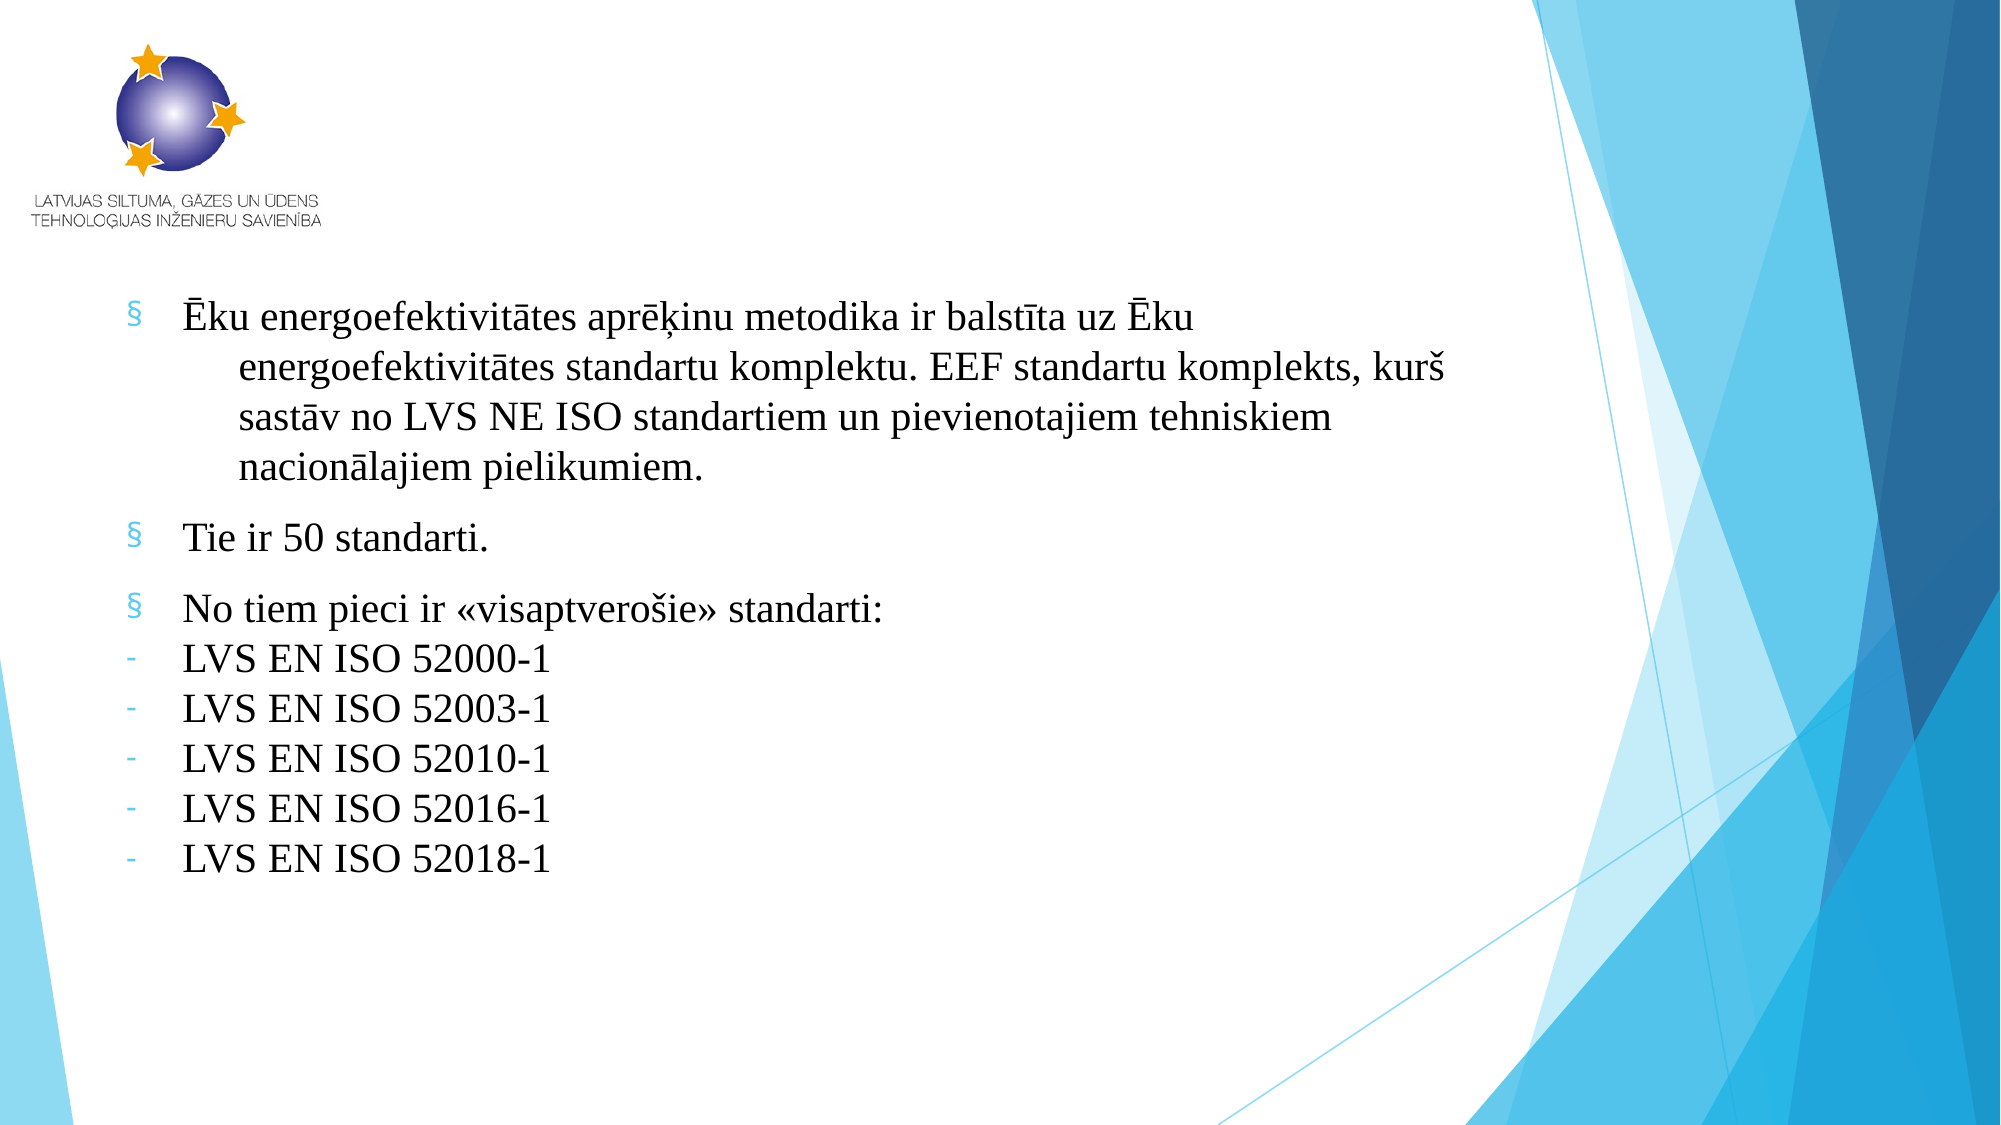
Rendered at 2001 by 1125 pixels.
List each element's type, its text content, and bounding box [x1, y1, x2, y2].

picture [31, 39, 321, 229]
list Ēku energoefektivitātes aprēķinu metodika ir balstīta uz Ēku energoefektivitātes standartu komplektu. EEF standartu komplekts, kurš sastāv no LVS NE ISO standartiem un pievienotajiem tehniskiem nacionālajiem pielikumiem. Tie ir 50 standarti. No tiem pieci ir «visaptverošie» standarti: LVS EN ISO 52000-1 LVS EN ISO 52003-1 LVS EN ISO 52010-1 LVS EN ISO 52016-1 LVS EN ISO 52018-1 [111, 281, 1522, 992]
